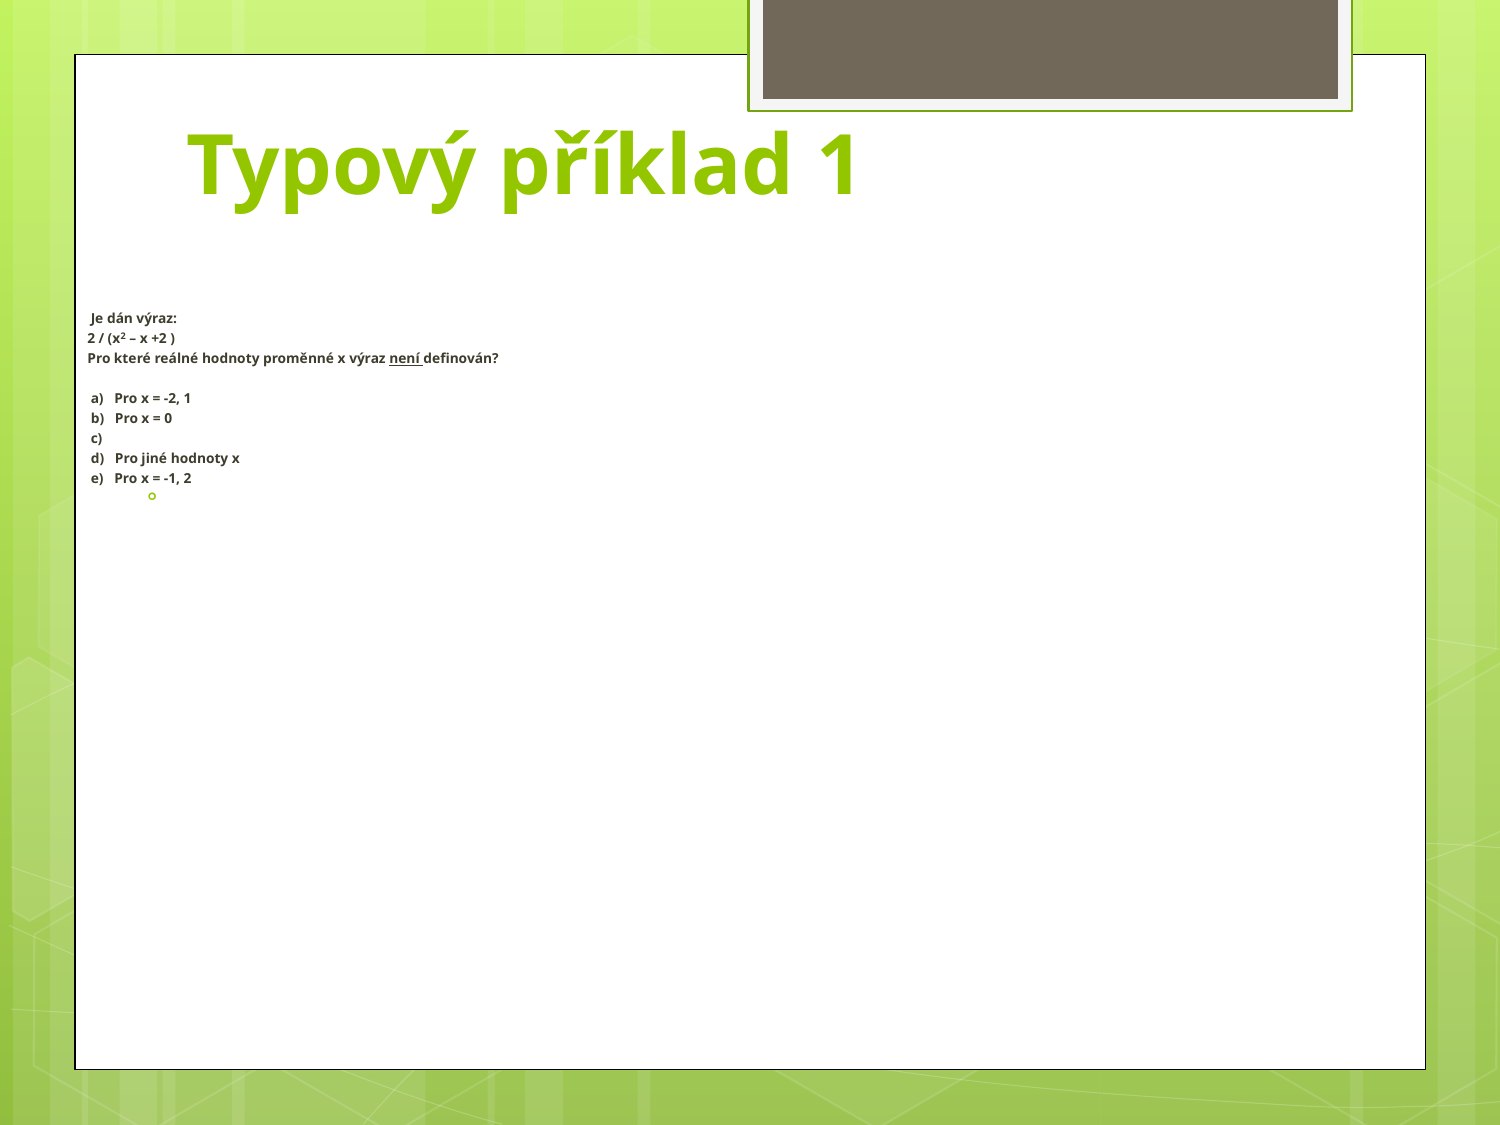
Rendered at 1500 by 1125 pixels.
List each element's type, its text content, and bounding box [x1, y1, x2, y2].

title Typový příklad 1 [171, 30, 1415, 219]
list Je dán výraz: 2 / (x2 – x +2 ) Pro které reálné hodnoty proměnné x výraz není definován? a) Pro x = -2, 1 b) Pro x = 0 c) d) Pro jiné hodnoty x e) Pro x = -1, 2 [64, 302, 1415, 497]
